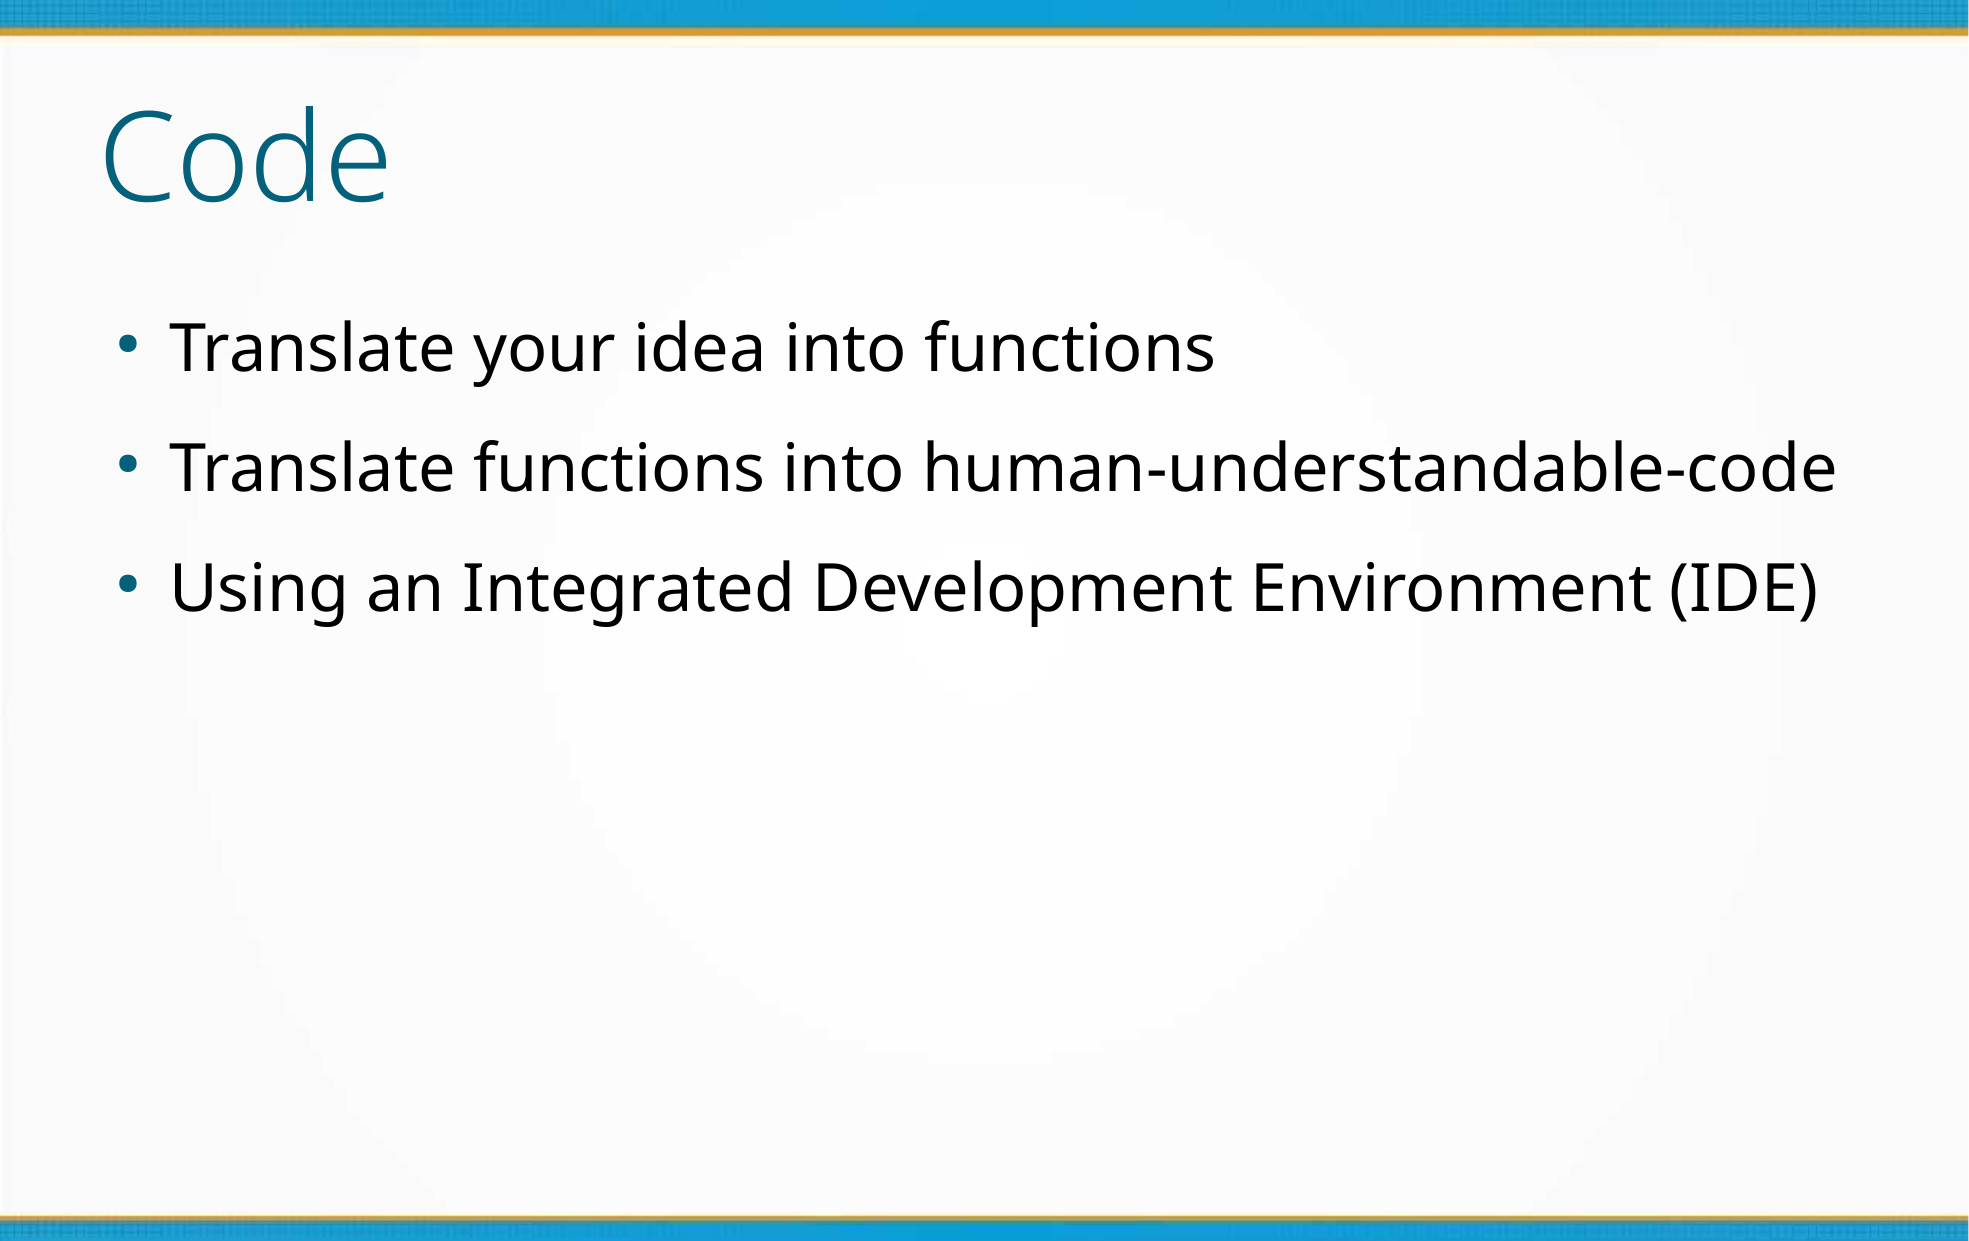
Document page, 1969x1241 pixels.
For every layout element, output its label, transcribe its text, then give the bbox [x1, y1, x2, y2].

picture [0, 0, 1969, 1241]
list Translate your idea into functions Translate functions into human-understandable-code Using an Integrated Development Environment (IDE) [98, 300, 1876, 1186]
title Code [98, 49, 1870, 257]
